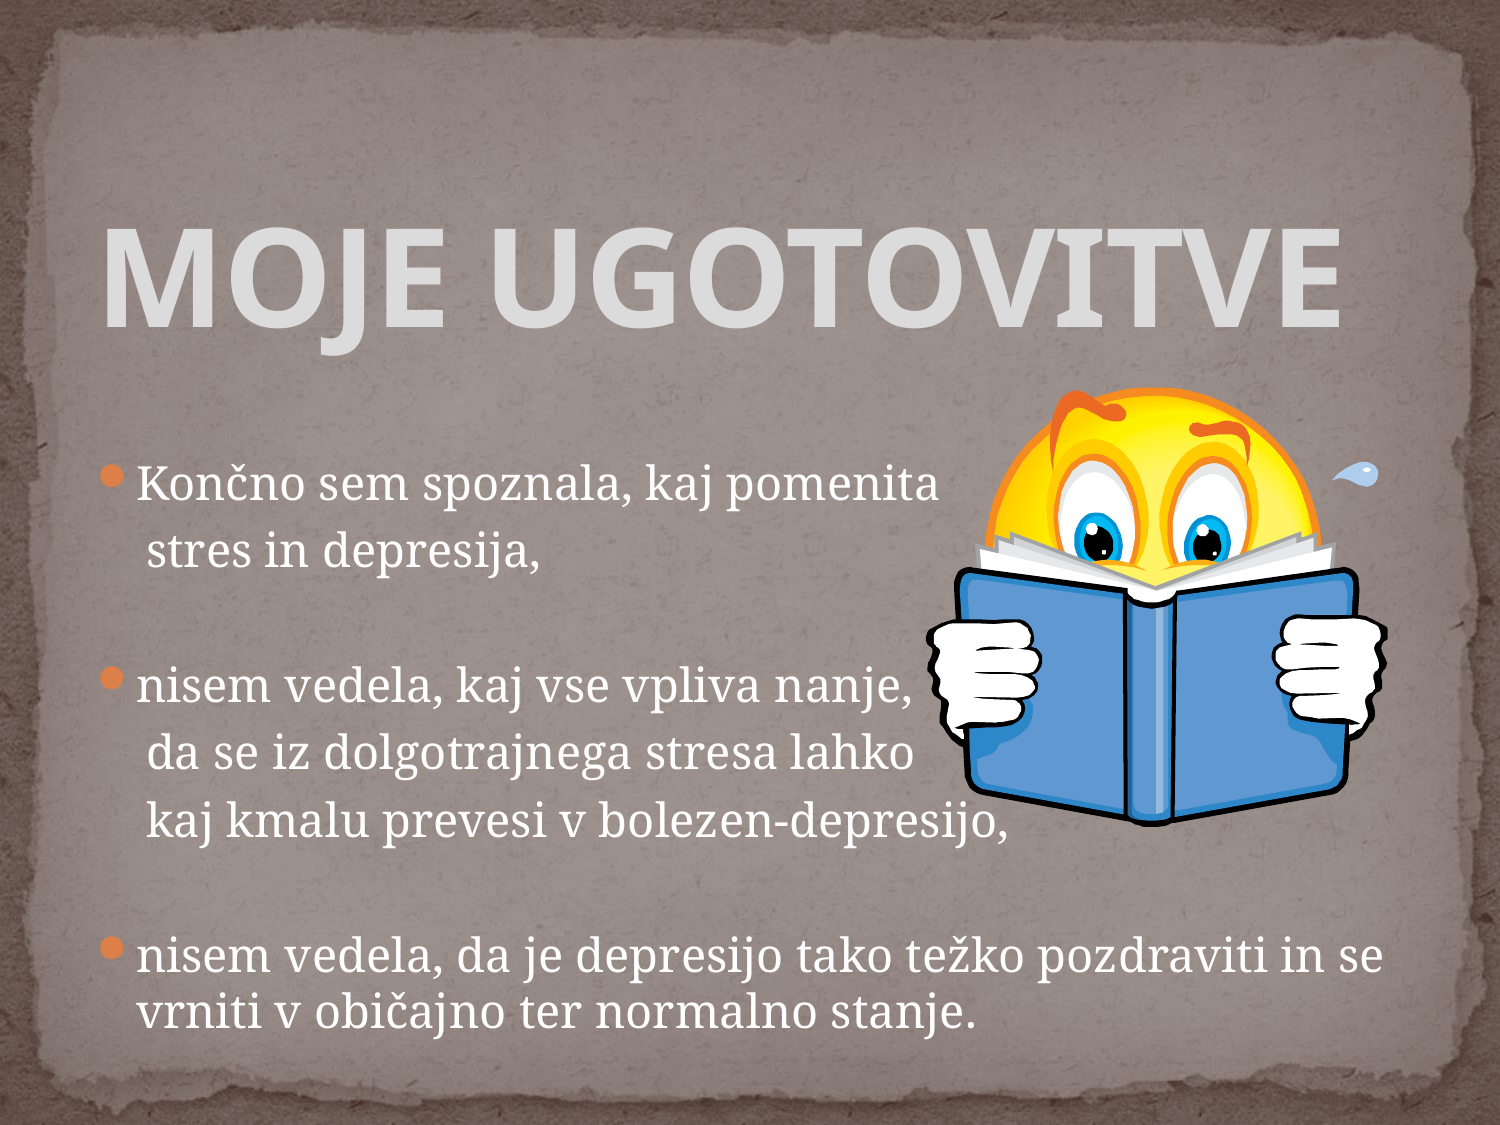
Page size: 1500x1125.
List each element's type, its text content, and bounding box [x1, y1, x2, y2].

picture [0, 0, 1500, 1125]
list Končno sem spoznala, kaj pomenita stres in depresija, nisem vedela, kaj vse vpliva nanje, da se iz dolgotrajnega stresa lahko kaj kmalu prevesi v bolezen-depresijo, nisem vedela, da je depresijo tako težko pozdraviti in se vrniti v običajno ter normalno stanje. [82, 445, 1432, 1047]
title MOJE UGOTOVITVE [46, 140, 1397, 528]
